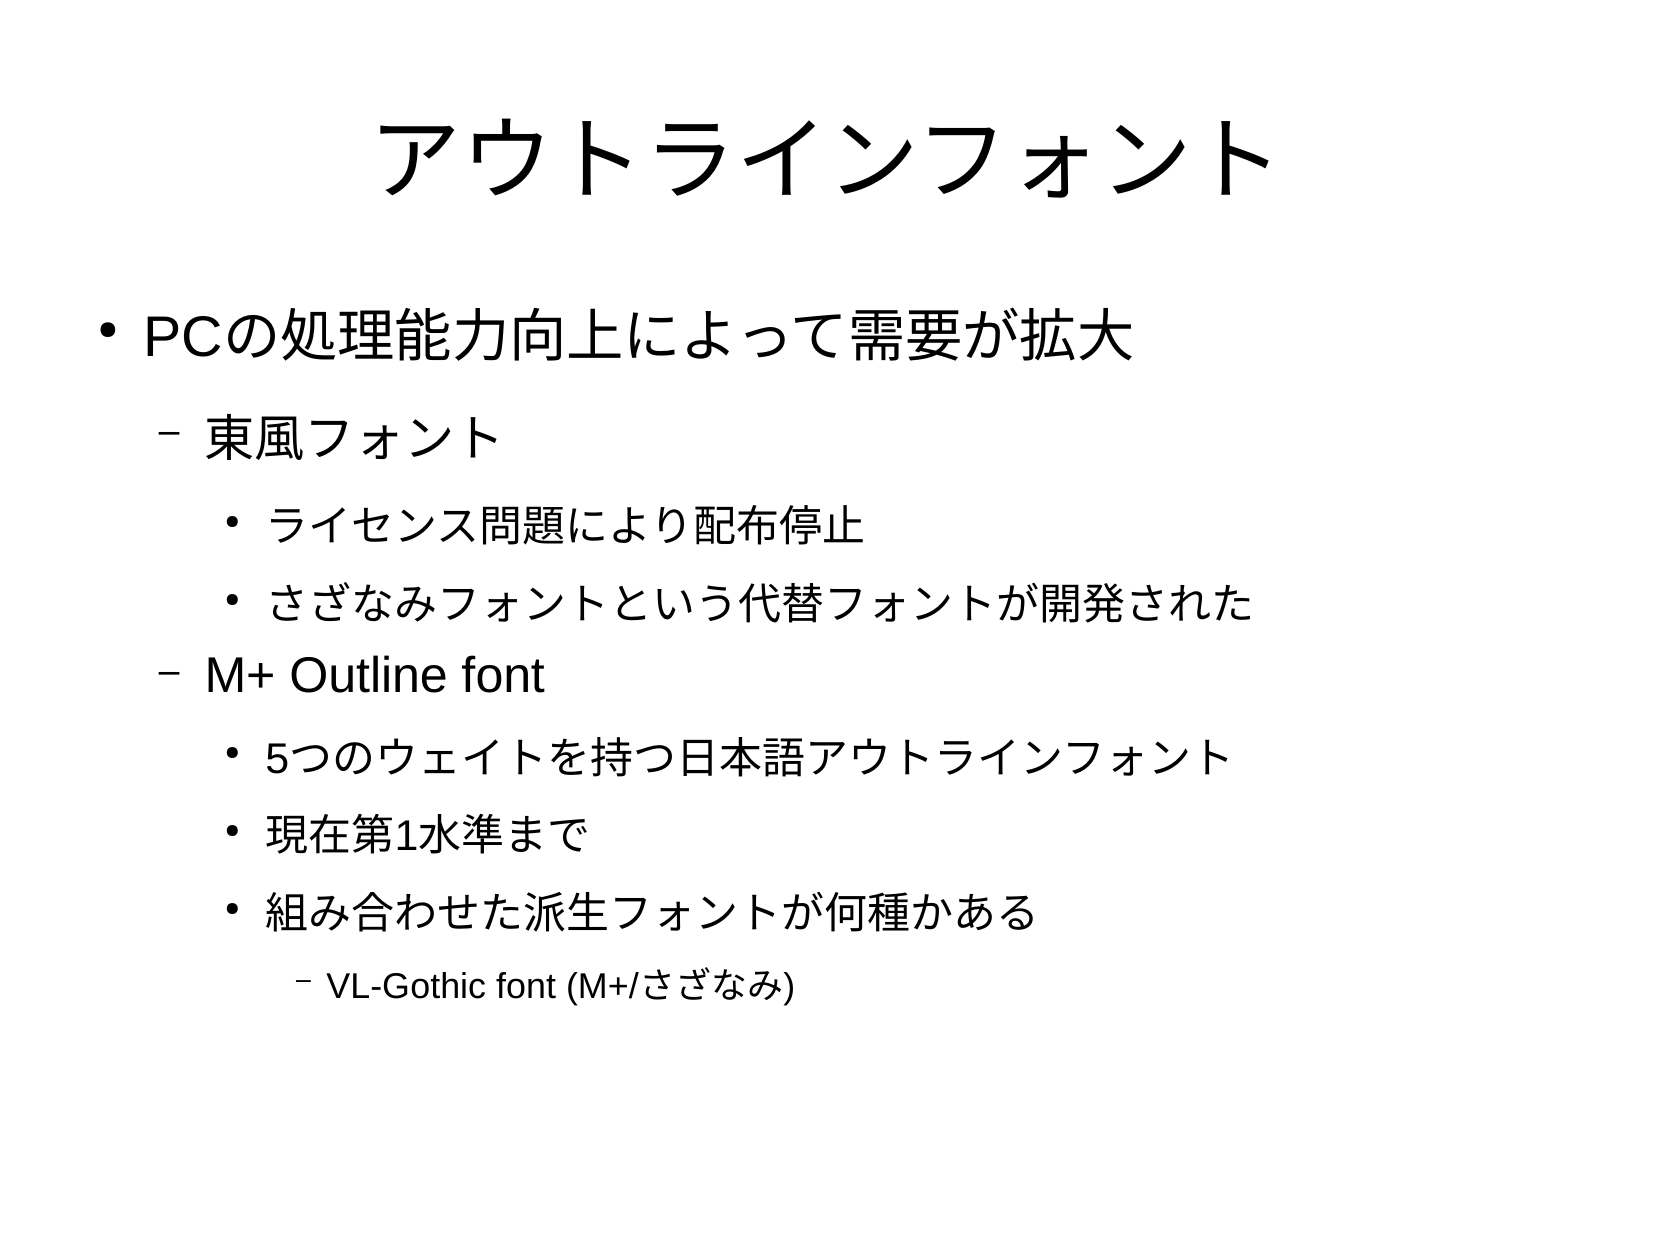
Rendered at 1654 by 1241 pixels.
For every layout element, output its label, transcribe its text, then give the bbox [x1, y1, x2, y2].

title アウトラインフォント [82, 49, 1571, 257]
list PCの処理能力向上によって需要が拡大 東風フォント ライセンス問題により配布停止 さざなみフォントという代替フォントが開発された M+ Outline font 5つのウェイトを持つ日本語アウトラインフォント 現在第1水準まで 組み合わせた派生フォントが何種かある VL-Gothic font (M+/さざなみ) [82, 290, 1538, 1010]
